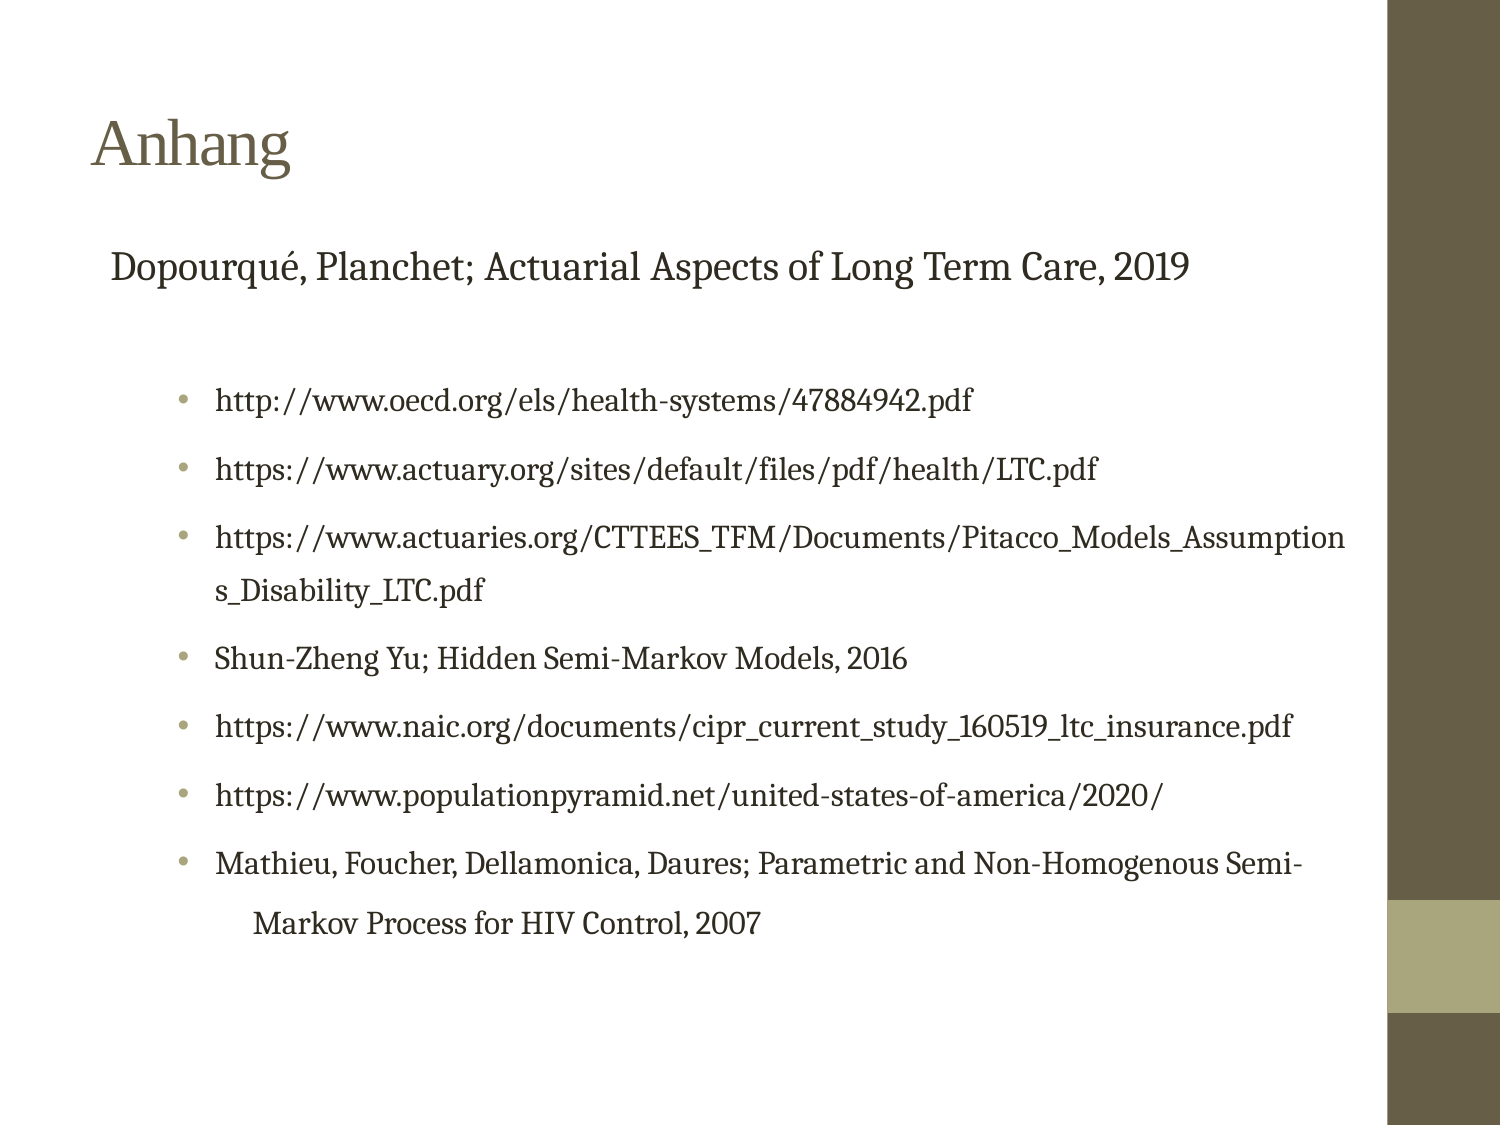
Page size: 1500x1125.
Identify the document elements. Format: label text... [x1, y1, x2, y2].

text_box http://www.oecd.org/els/health-systems/47884942.pdf https://www.actuary.org/sites/default/files/pdf/health/LTC.pdf https://www.actuaries.org/CTTEES_TFM/Documents/Pitacco_Models_Assumptions_Disability_LTC.pdf Shun-Zheng Yu; Hidden Semi-Markov Models, 2016 https://www.naic.org/documents/cipr_current_study_160519_ltc_insurance.pdf https://www.populationpyramid.net/united-states-of-america/2020/ Mathieu, Foucher, Dellamonica, Daures; Parametric and Non-Homogenous Semi-Markov Process for HIV Control, 2007 [125, 351, 1376, 1047]
text_box [99, 326, 1351, 563]
text_box Dopourqué, Planchet; Actuarial Aspects of Long Term Care, 2019 [76, 231, 1327, 312]
title Anhang [75, 45, 1400, 233]
